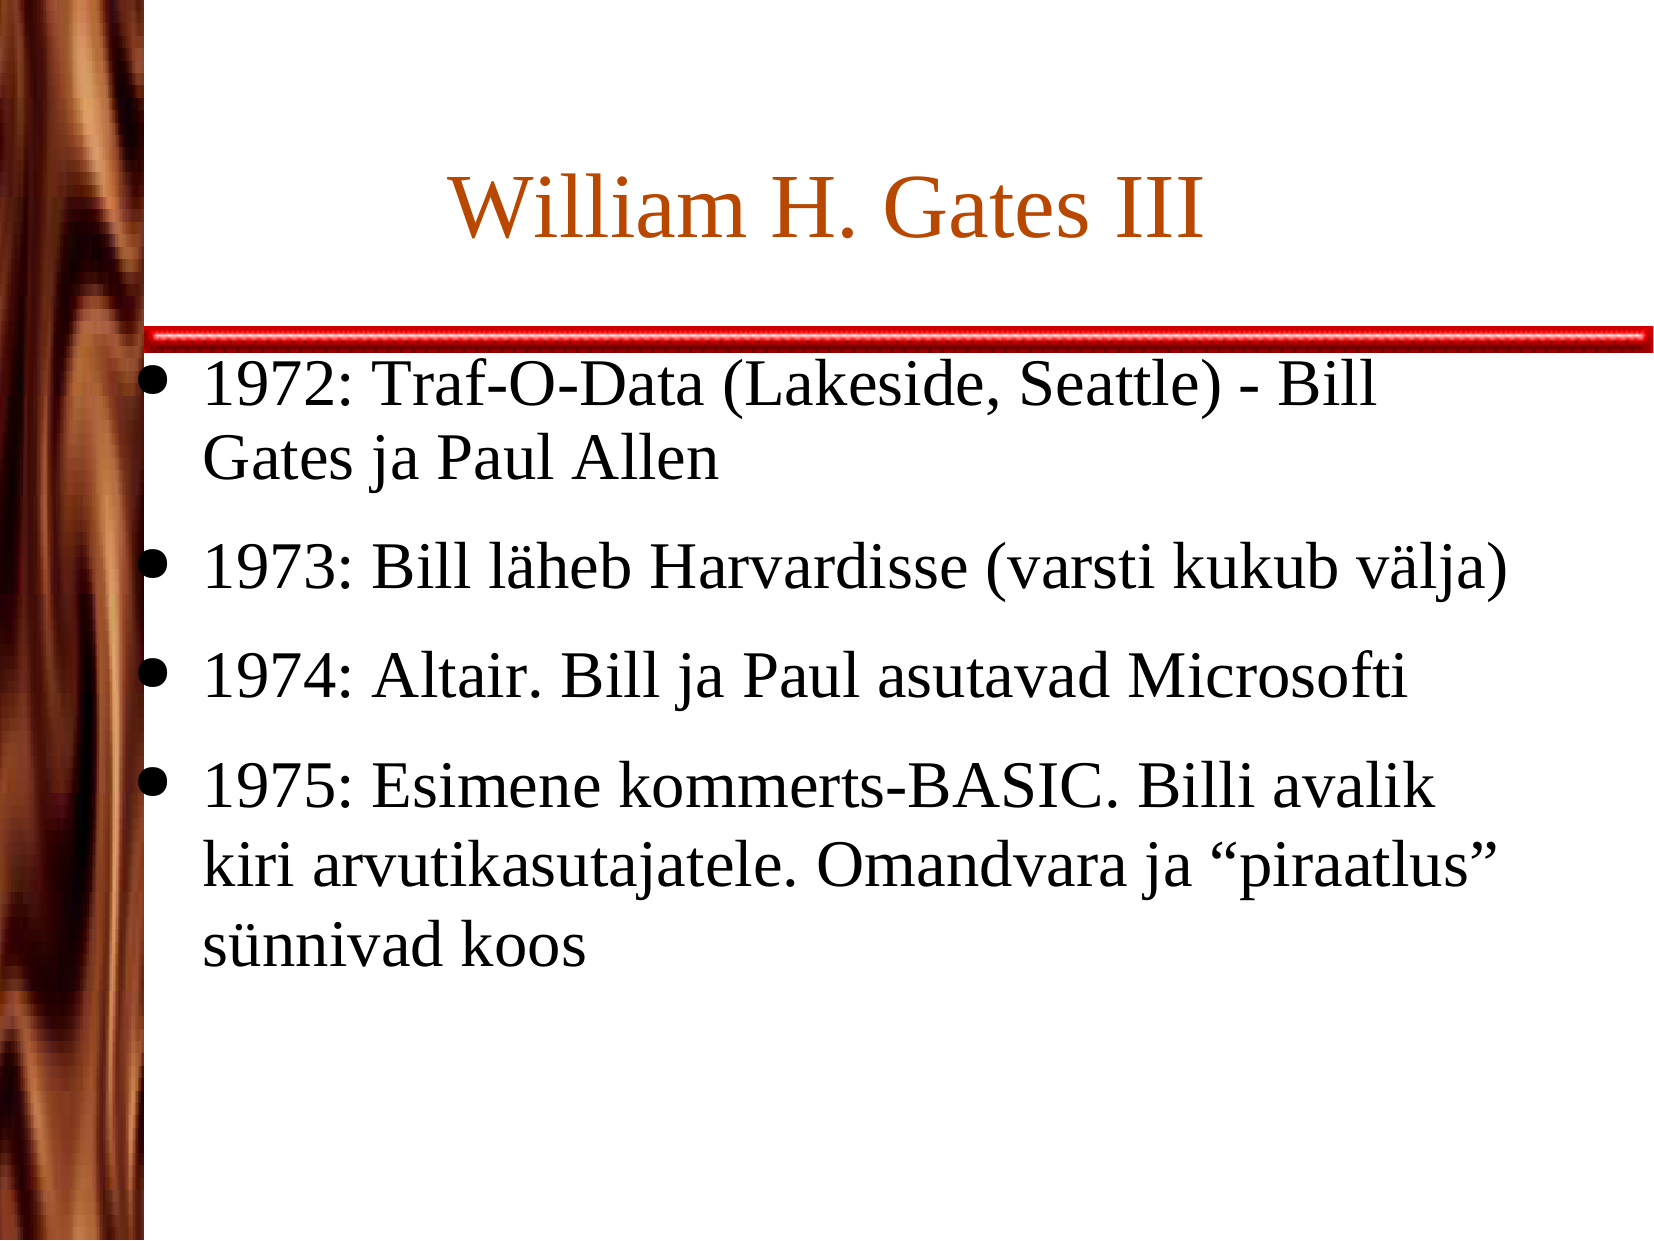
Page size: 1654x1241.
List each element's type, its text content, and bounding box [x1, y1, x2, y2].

picture [0, 0, 1654, 1240]
list 1972: Traf-O-Data (Lakeside, Seattle) - Bill Gates ja Paul Allen 1973: Bill läheb Harvardisse (varsti kukub välja) 1974: Altair. Bill ja Paul asutavad Microsofti 1975: Esimene kommerts-BASIC. Billi avalik kiri arvutikasutajatele. Omandvara ja “piraatlus” sünnivad koos [121, 344, 1533, 1126]
title William H. Gates III [121, 100, 1533, 312]
